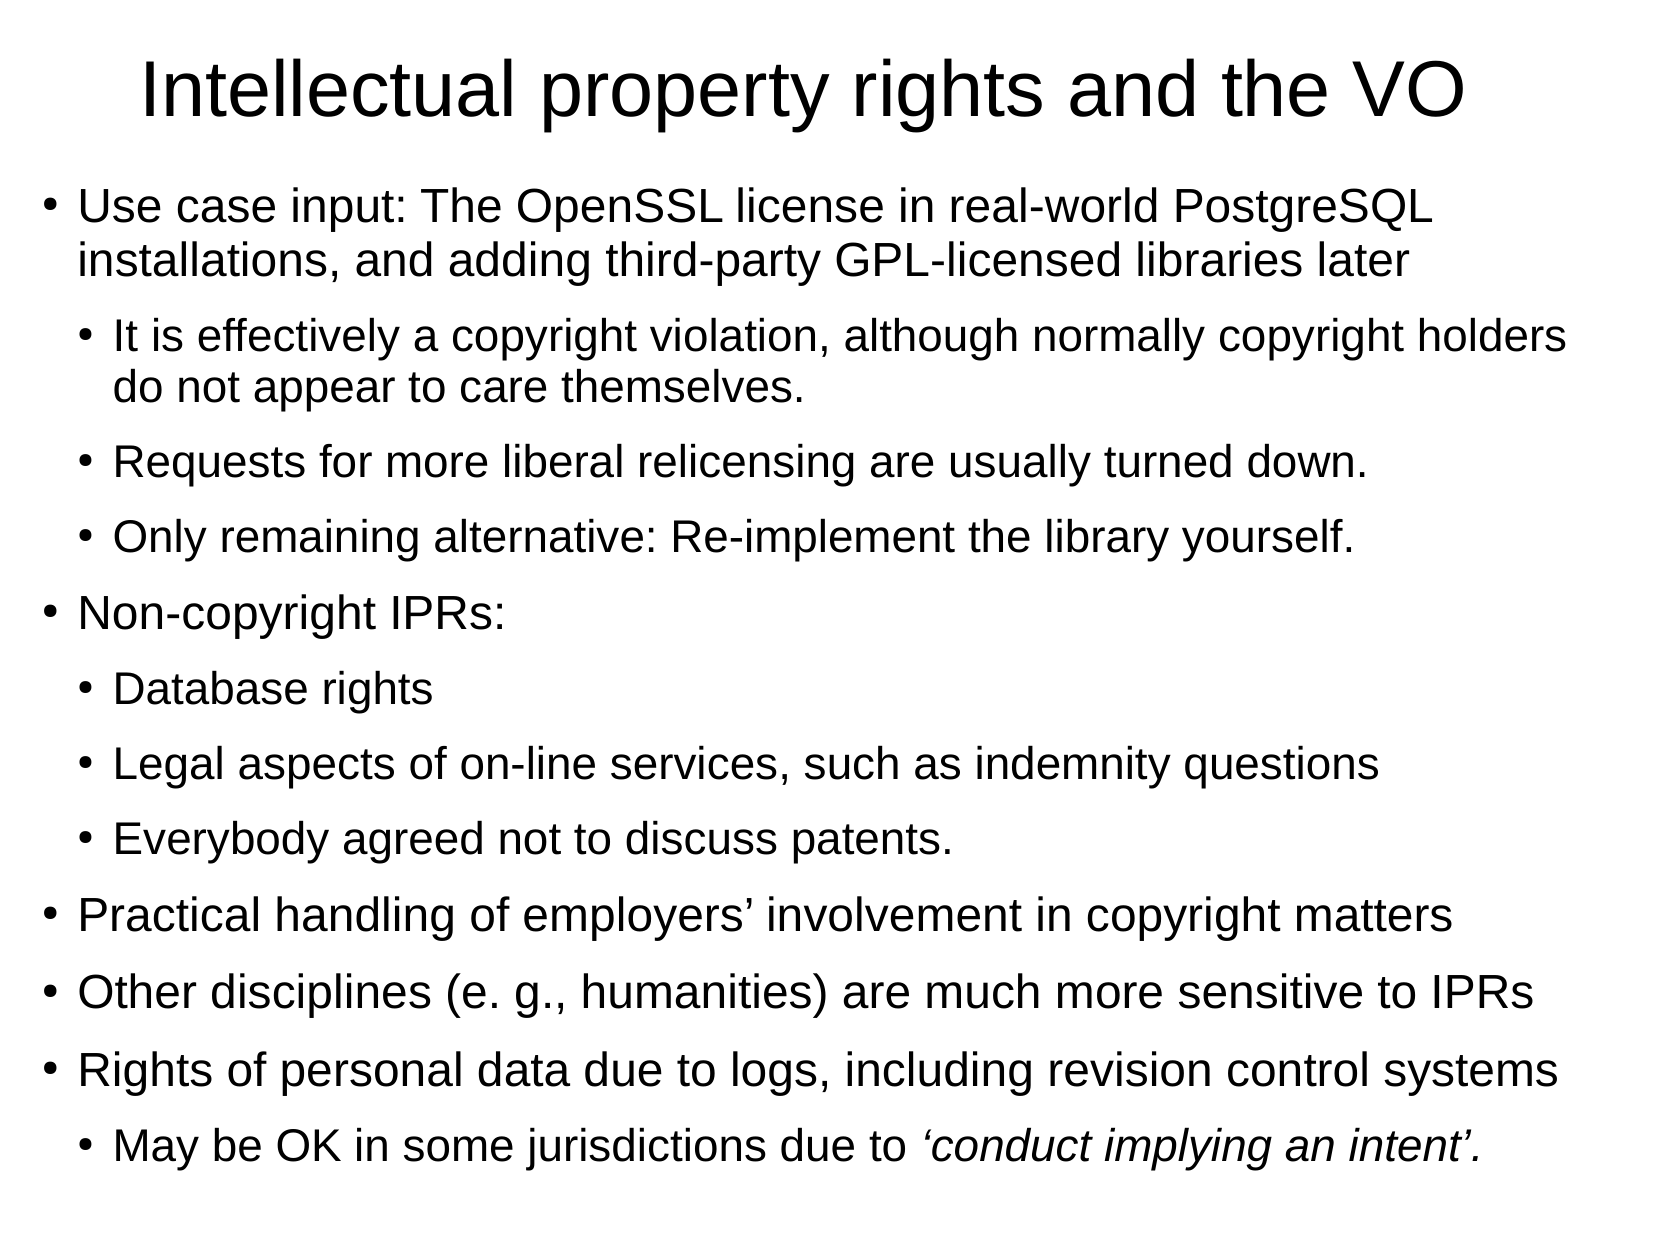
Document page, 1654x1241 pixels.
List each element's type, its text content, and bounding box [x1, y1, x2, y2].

subtitle Use case input: The OpenSSL license in real-world PostgreSQL installations, and adding third-party GPL-licensed libraries later It is effectively a copyright violation, although normally copyright holders do not appear to care themselves. Requests for more liberal relicensing are usually turned down. Only remaining alternative: Re-implement the library yourself. Non-copyright IPRs: Database rights Legal aspects of on-line services, such as indemnity questions Everybody agreed not to discuss patents. Practical handling of employers’ involvement in copyright matters Other disciplines (e. g., humanities) are much more sensitive to IPRs Rights of personal data due to logs, including revision control systems May be OK in some jurisdictions due to ‘conduct implying an intent’. [41, 150, 1621, 1201]
title Intellectual property rights and the VO [60, 0, 1549, 150]
